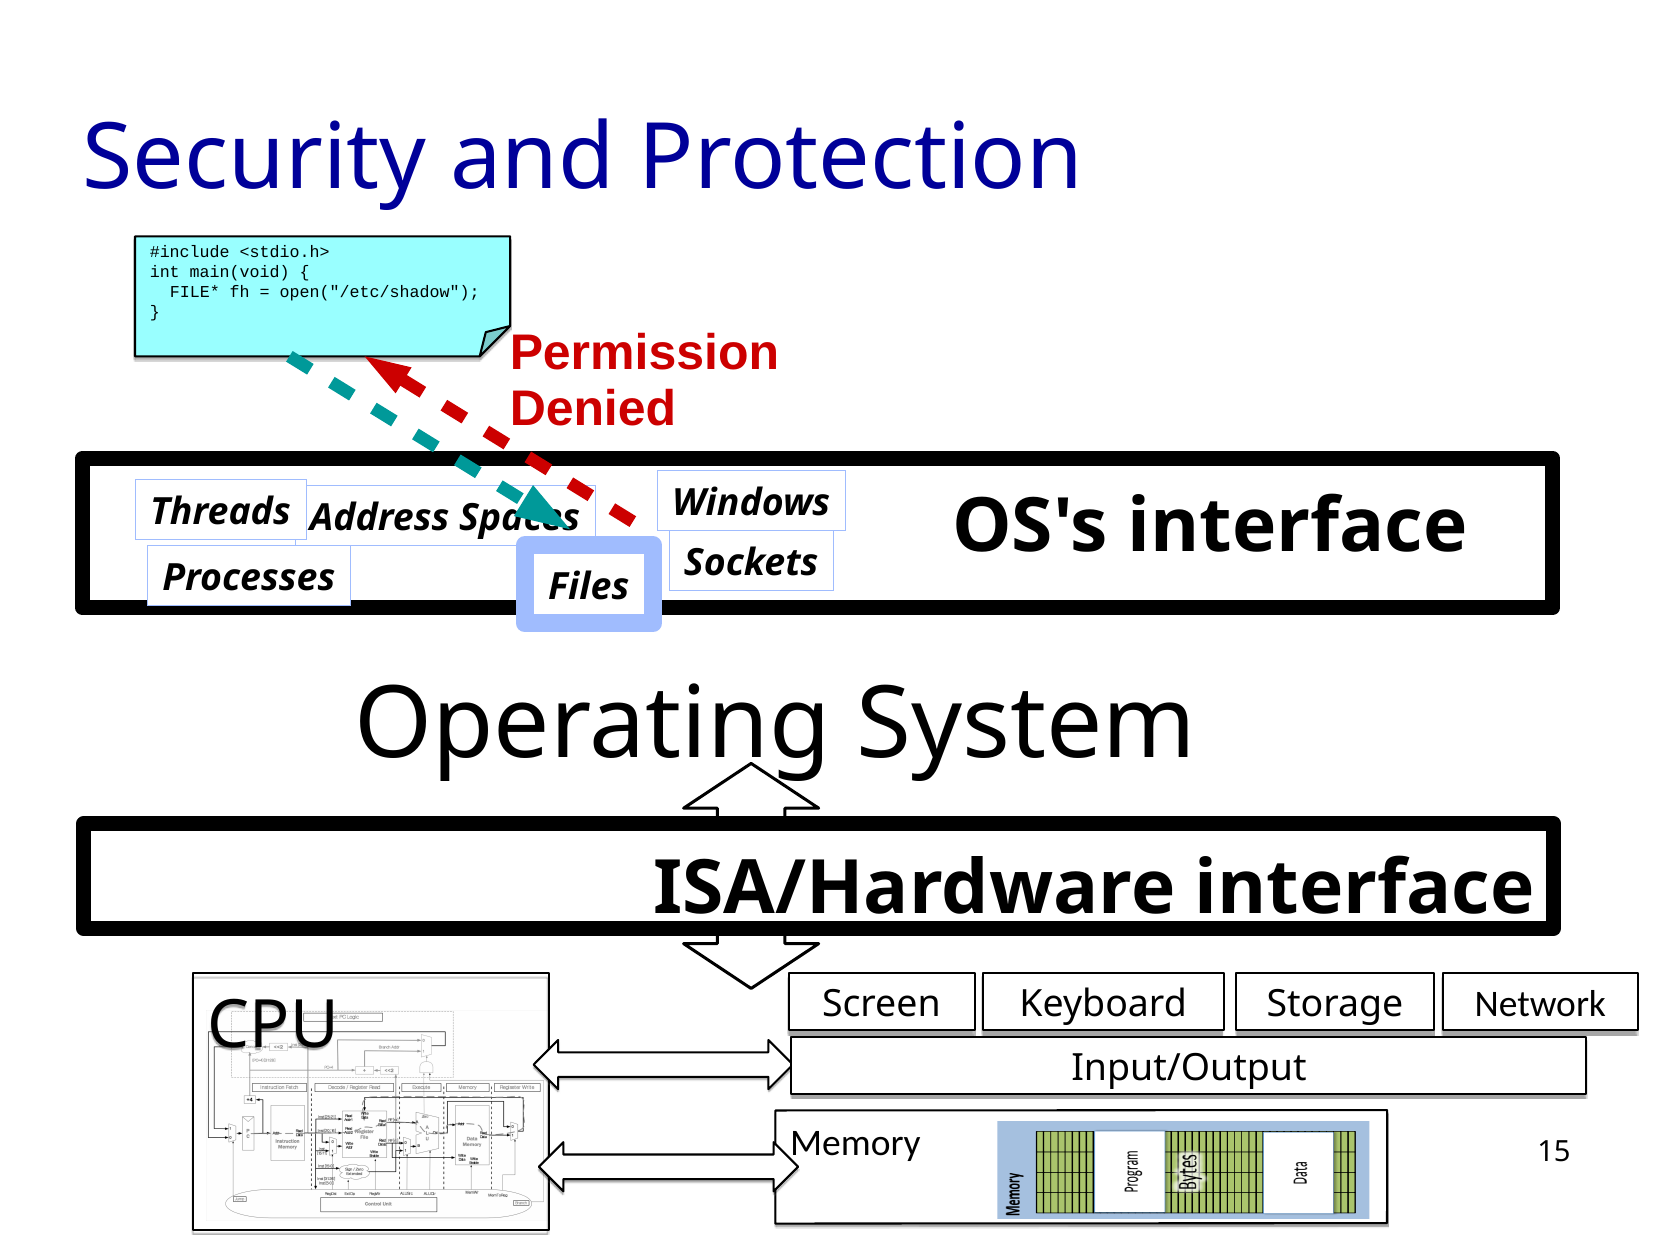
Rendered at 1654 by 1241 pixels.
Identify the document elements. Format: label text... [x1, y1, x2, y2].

text_box [538, 1142, 799, 1192]
text_box CPU [192, 973, 549, 1230]
text_box #include <stdio.h> int main(void) { FILE* fh = open("/etc/shadow"); } [135, 236, 511, 357]
text_box Storage [1236, 973, 1434, 1031]
text_box Threads [135, 479, 307, 540]
picture [997, 1121, 1370, 1219]
title Security and Protection [82, 49, 1571, 257]
text_box [533, 1040, 791, 1090]
text_box Sockets [669, 530, 834, 591]
text_box Windows [657, 470, 846, 531]
text_box Input/Output [791, 1037, 1587, 1095]
text_box Keyboard [982, 973, 1224, 1031]
text_box Address Spaces [295, 485, 596, 546]
text_box Operating System [293, 643, 1258, 776]
text_box Network [1442, 973, 1638, 1031]
text_box OS's interface [937, 464, 1583, 567]
text_box ISA/Hardware interface [638, 826, 1569, 929]
text_box [683, 929, 819, 989]
text_box Screen [788, 973, 975, 1031]
text_box Memory [775, 1110, 1388, 1224]
text_box Permission Denied [495, 317, 871, 445]
text_box Files [524, 545, 654, 624]
text_box Processes [147, 545, 351, 606]
text_box [83, 763, 1554, 929]
text_box [82, 458, 1553, 608]
